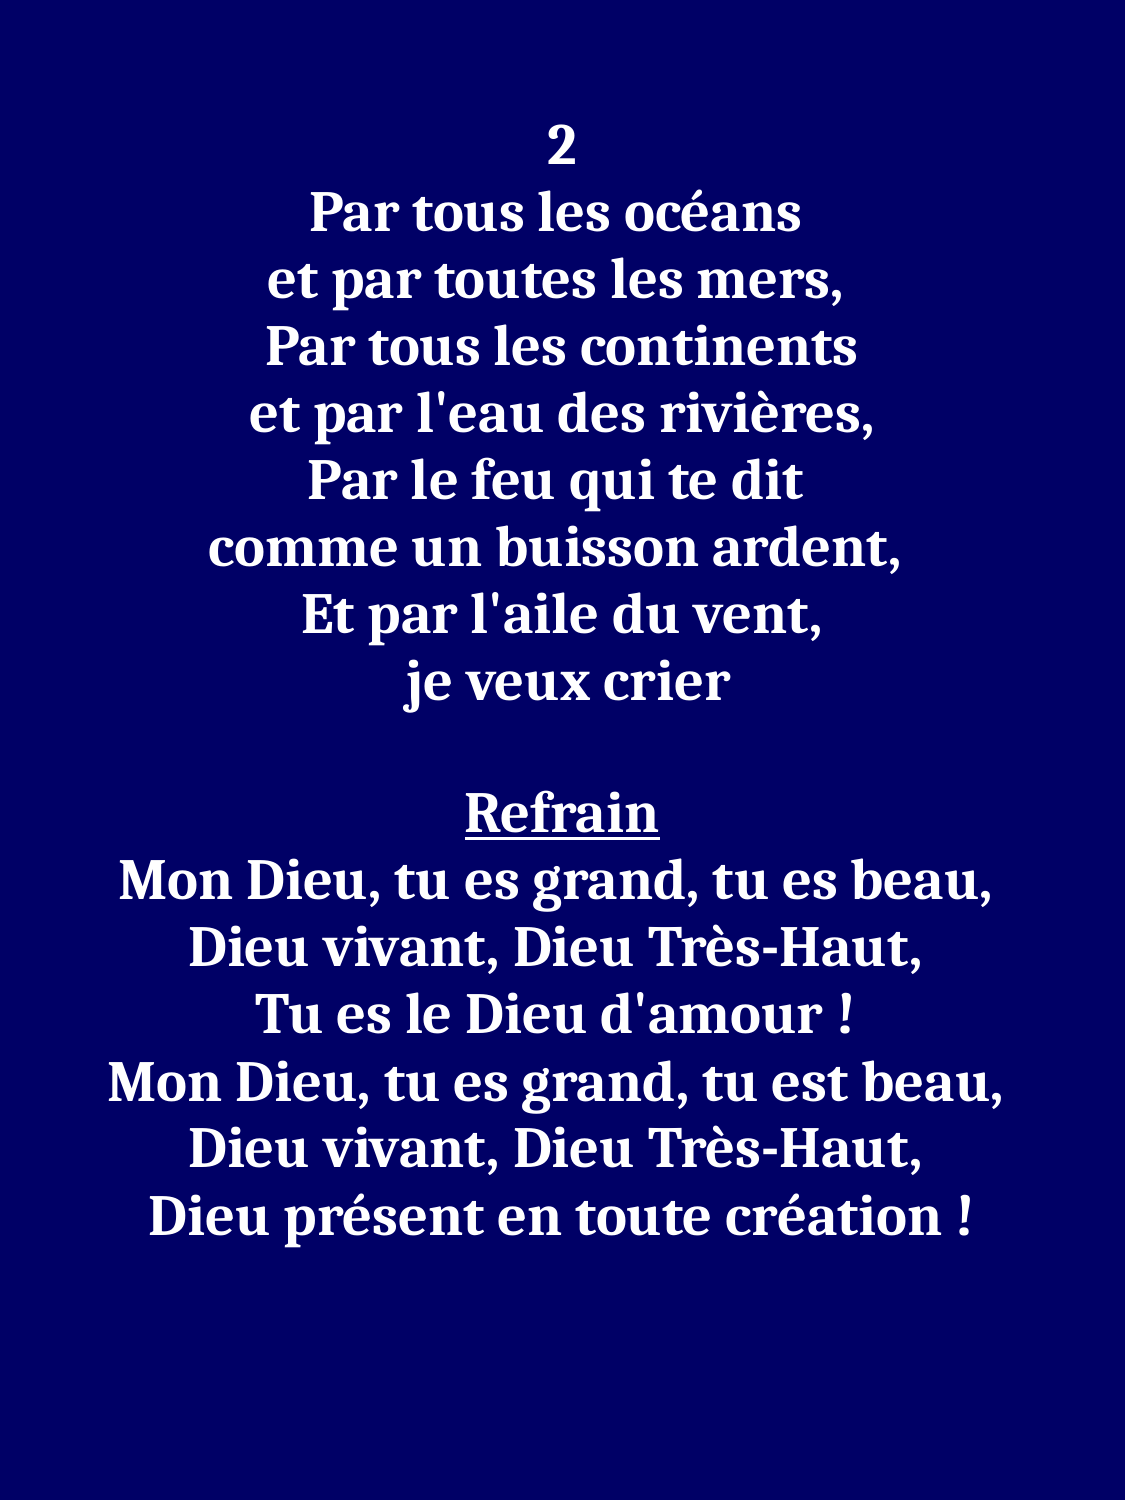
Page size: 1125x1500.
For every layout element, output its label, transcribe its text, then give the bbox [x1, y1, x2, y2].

text_box 2 Par tous les océans et par toutes les mers, Par tous les continents et par l'eau des rivières, Par le feu qui te dit comme un buisson ardent, Et par l'aile du vent, je veux crier Refrain Mon Dieu, tu es grand, tu es beau, Dieu vivant, Dieu Très-Haut, Tu es le Dieu d'amour ! Mon Dieu, tu es grand, tu est beau, Dieu vivant, Dieu Très-Haut, Dieu présent en toute création ! [77, 112, 1048, 1351]
